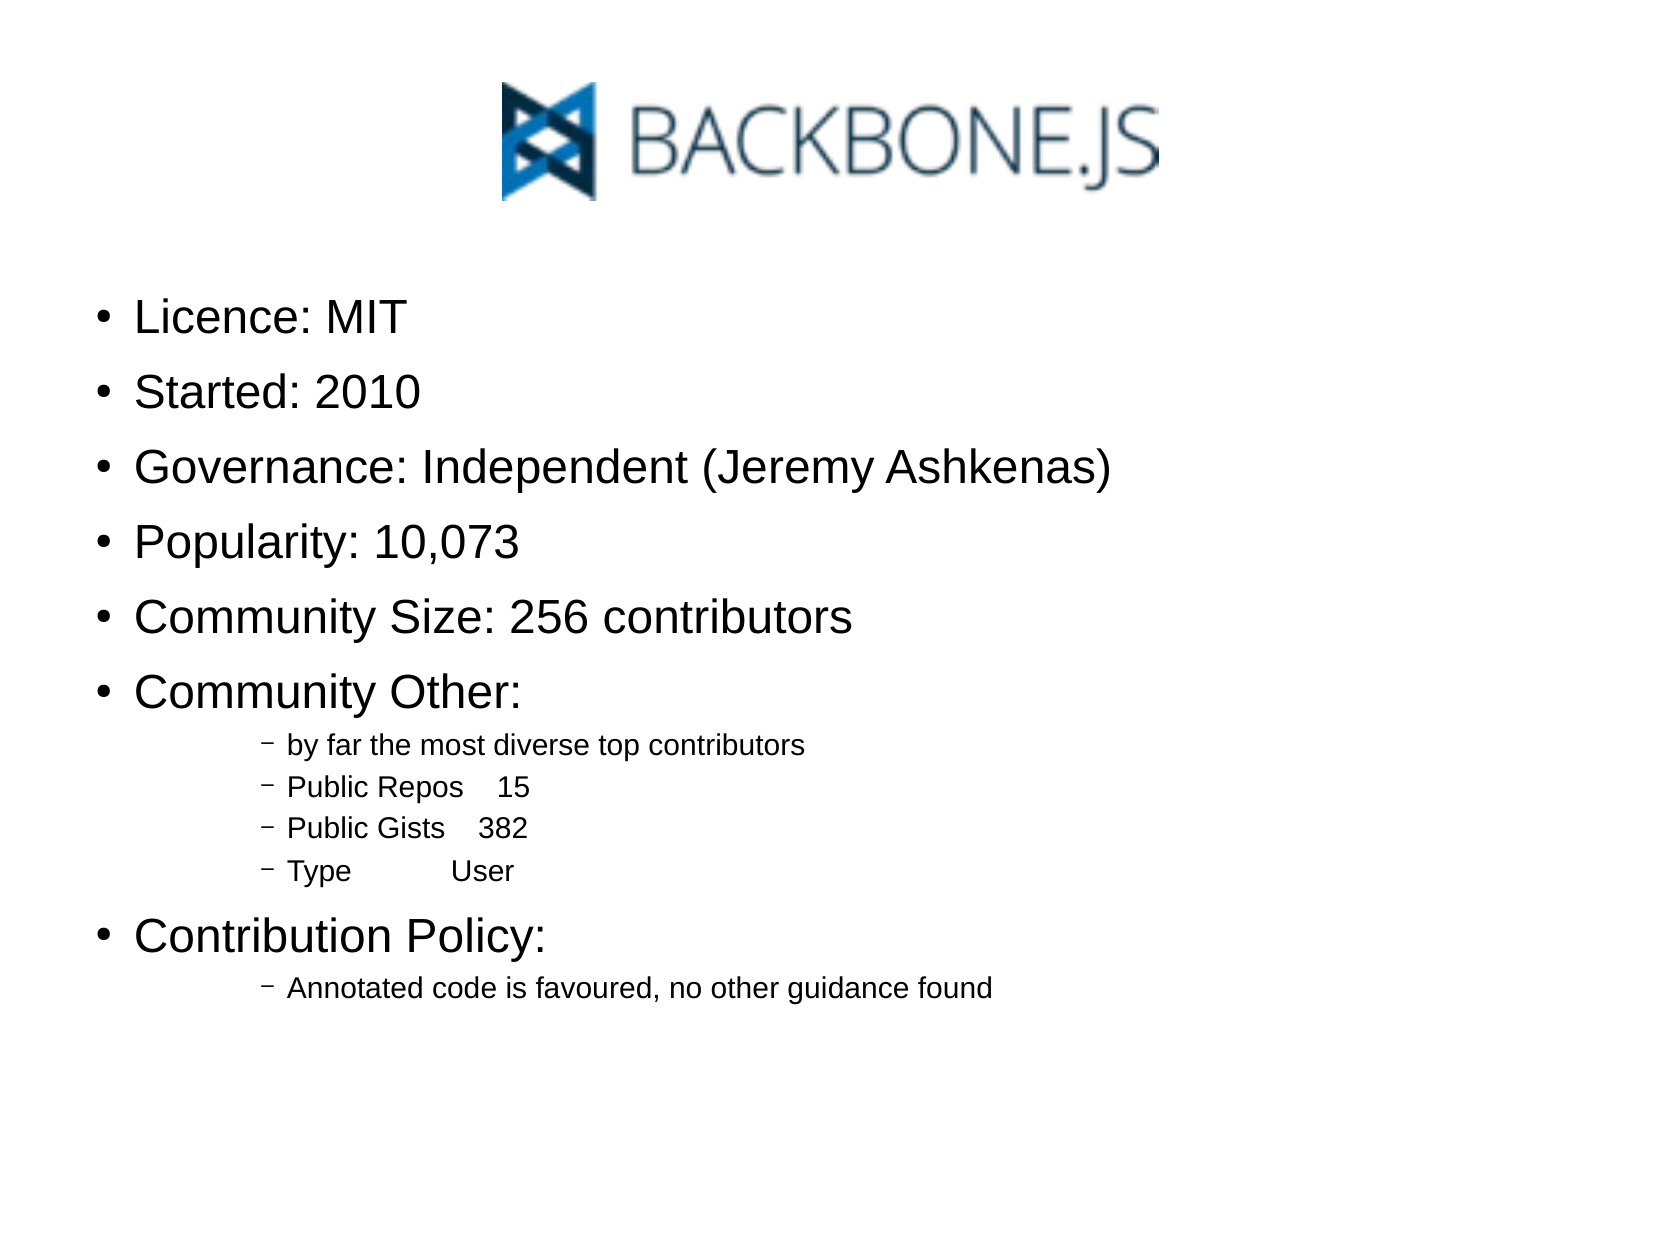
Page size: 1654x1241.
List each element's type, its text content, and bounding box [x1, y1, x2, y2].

list Licence: MIT Started: 2010 Governance: Independent (Jeremy Ashkenas) Popularity: 10,073 Community Size: 256 contributors Community Other: by far the most diverse top contributors Public Repos 15 Public Gists 382 Type User Contribution Policy: Annotated code is favoured, no other guidance found [82, 290, 1571, 1010]
picture [502, 82, 1159, 201]
picture [502, 93, 507, 101]
